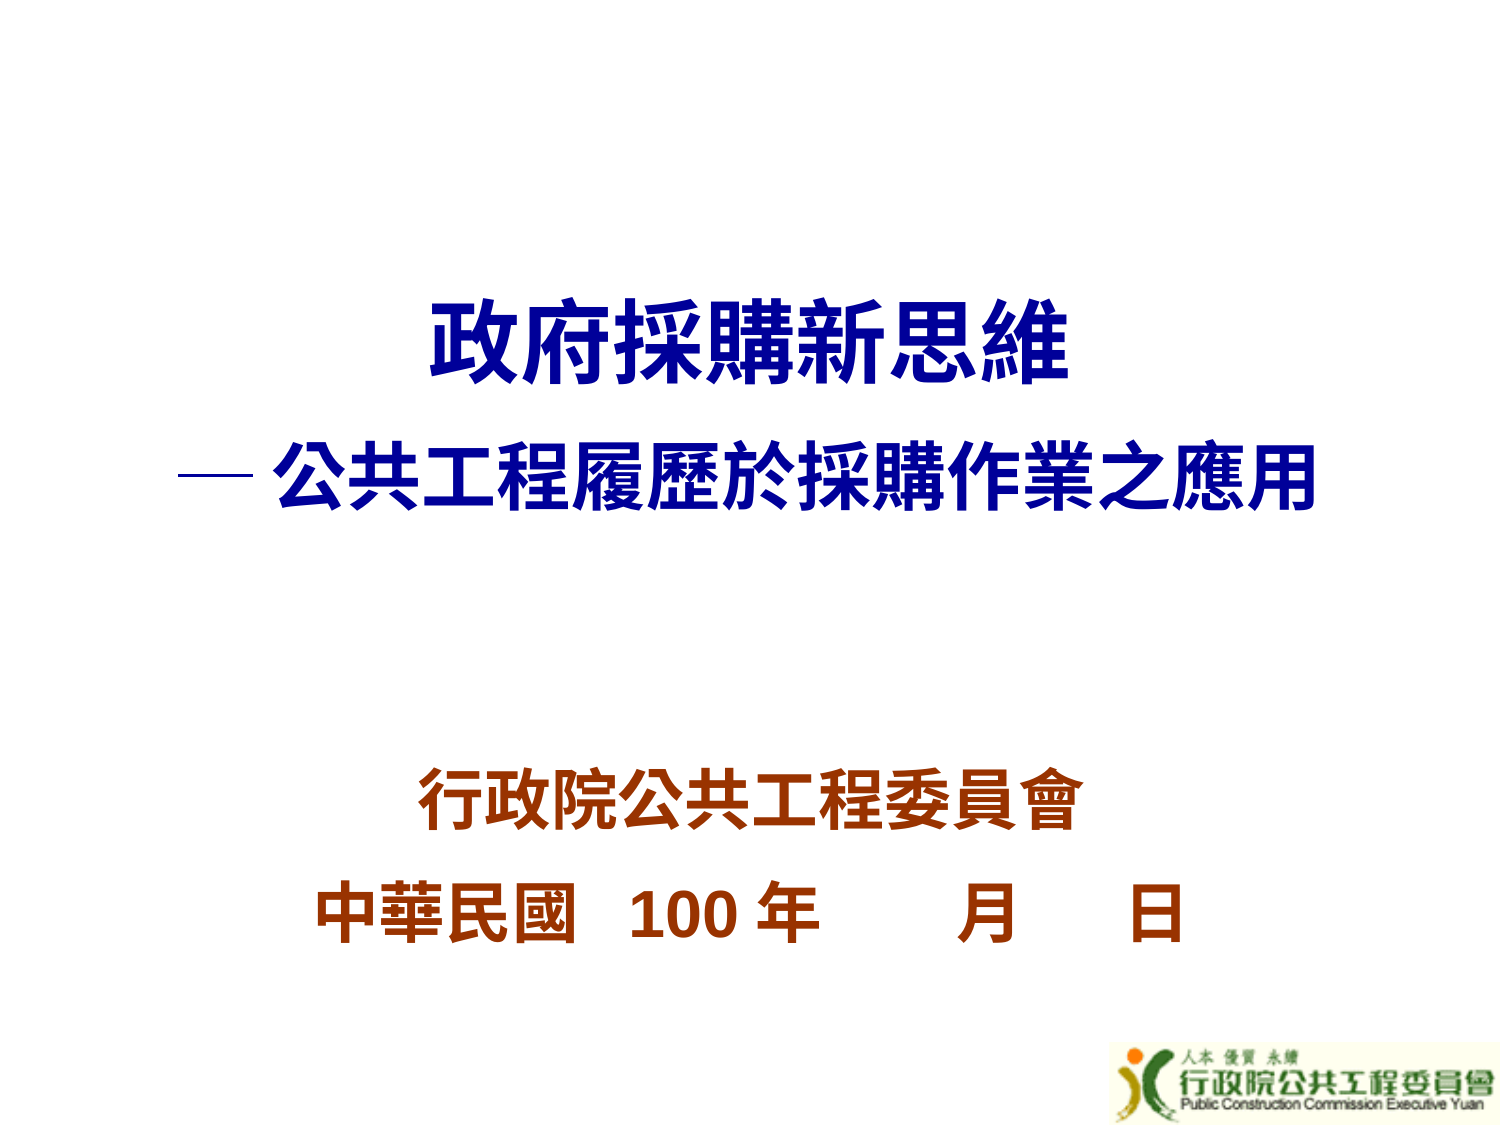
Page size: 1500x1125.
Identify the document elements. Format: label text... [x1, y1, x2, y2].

picture [1109, 1042, 1500, 1125]
text_box 行政院公共工程委員會 中華民國 100年 月 日 [234, 749, 1269, 959]
text_box 政府採購新思維 ─公共工程履歷於採購作業之應用 [29, 255, 1471, 528]
